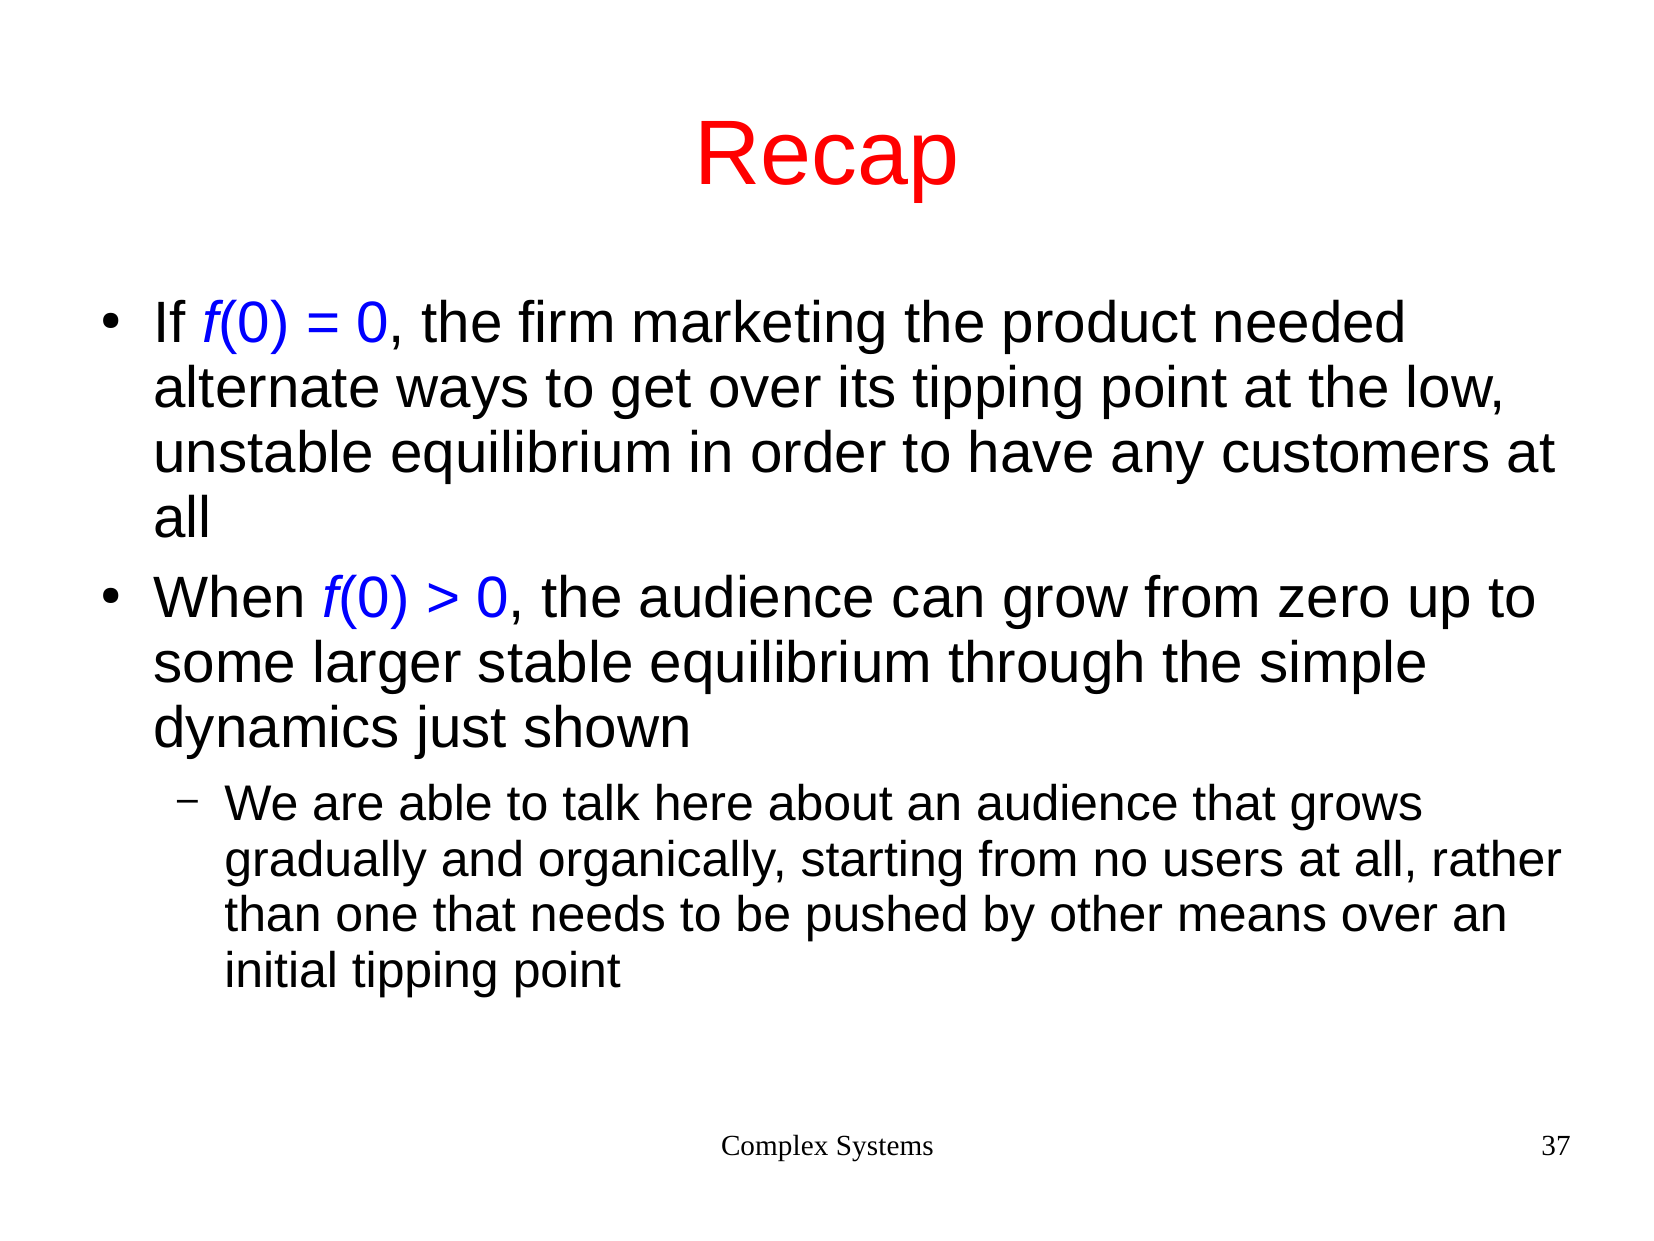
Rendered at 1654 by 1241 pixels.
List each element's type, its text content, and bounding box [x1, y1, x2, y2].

list If f(0) = 0, the firm marketing the product needed alternate ways to get over its tipping point at the low, unstable equilibrium in order to have any customers at all When f(0) > 0, the audience can grow from zero up to some larger stable equilibrium through the simple dynamics just shown We are able to talk here about an audience that grows gradually and organically, starting from no users at all, rather than one that needs to be pushed by other means over an initial tipping point [82, 290, 1571, 1109]
title Recap [82, 49, 1571, 257]
